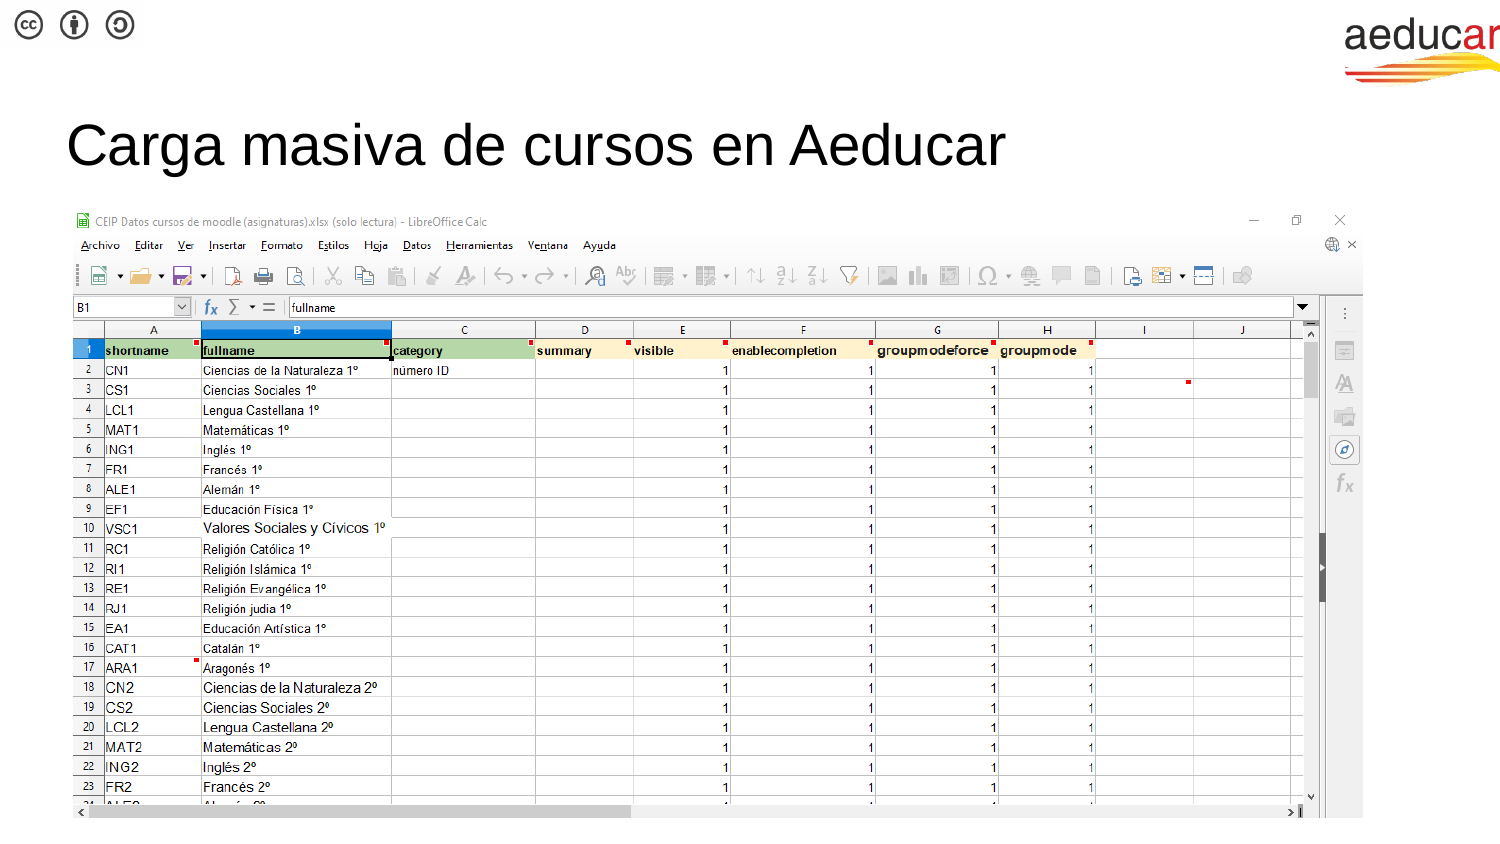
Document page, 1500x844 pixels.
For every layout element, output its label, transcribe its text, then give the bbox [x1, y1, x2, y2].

picture [73, 210, 1363, 818]
picture [1344, 0, 1500, 104]
picture [0, 0, 146, 48]
title Carga masiva de cursos en Aeducar [51, 92, 1428, 201]
